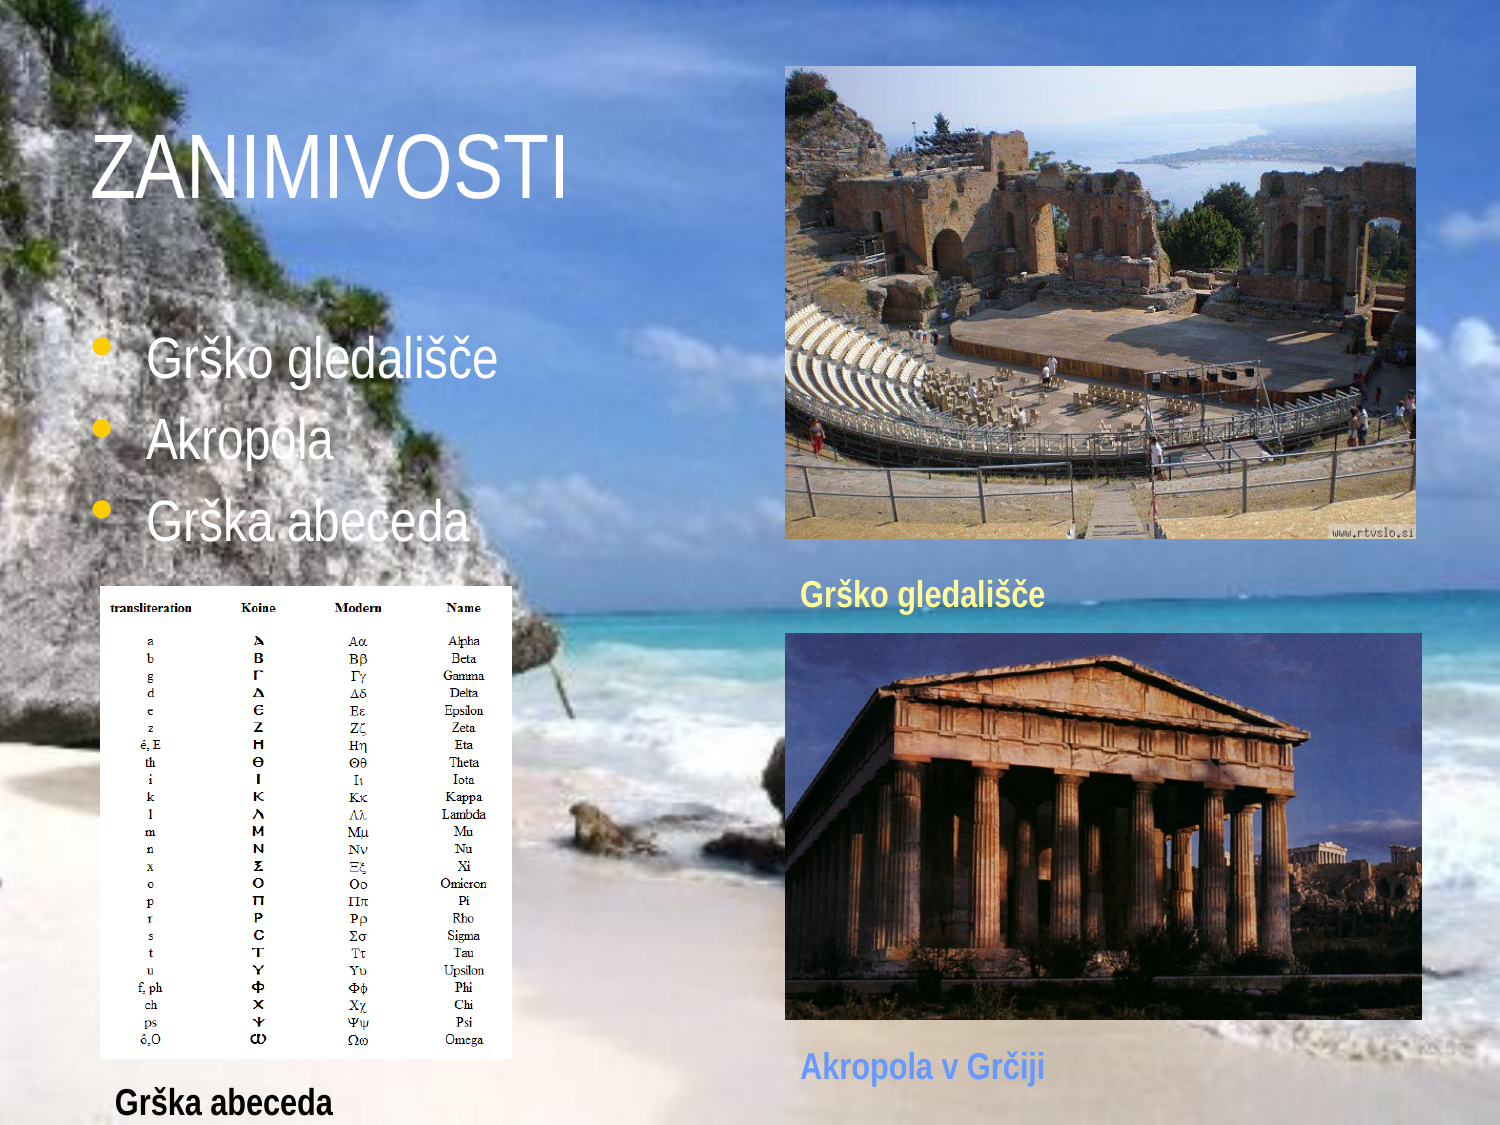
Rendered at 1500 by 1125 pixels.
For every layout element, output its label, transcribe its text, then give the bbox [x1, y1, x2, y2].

text_box Akropola v Grčiji [785, 1034, 1424, 1095]
picture [0, 0, 1500, 1125]
list Grško gledališče Akropola Grška abeceda [75, 312, 738, 988]
text_box Grška abeceda [100, 1070, 502, 1125]
title ZANIMIVOSTI [75, 47, 1425, 275]
text_box Grško gledališče [785, 562, 1412, 623]
